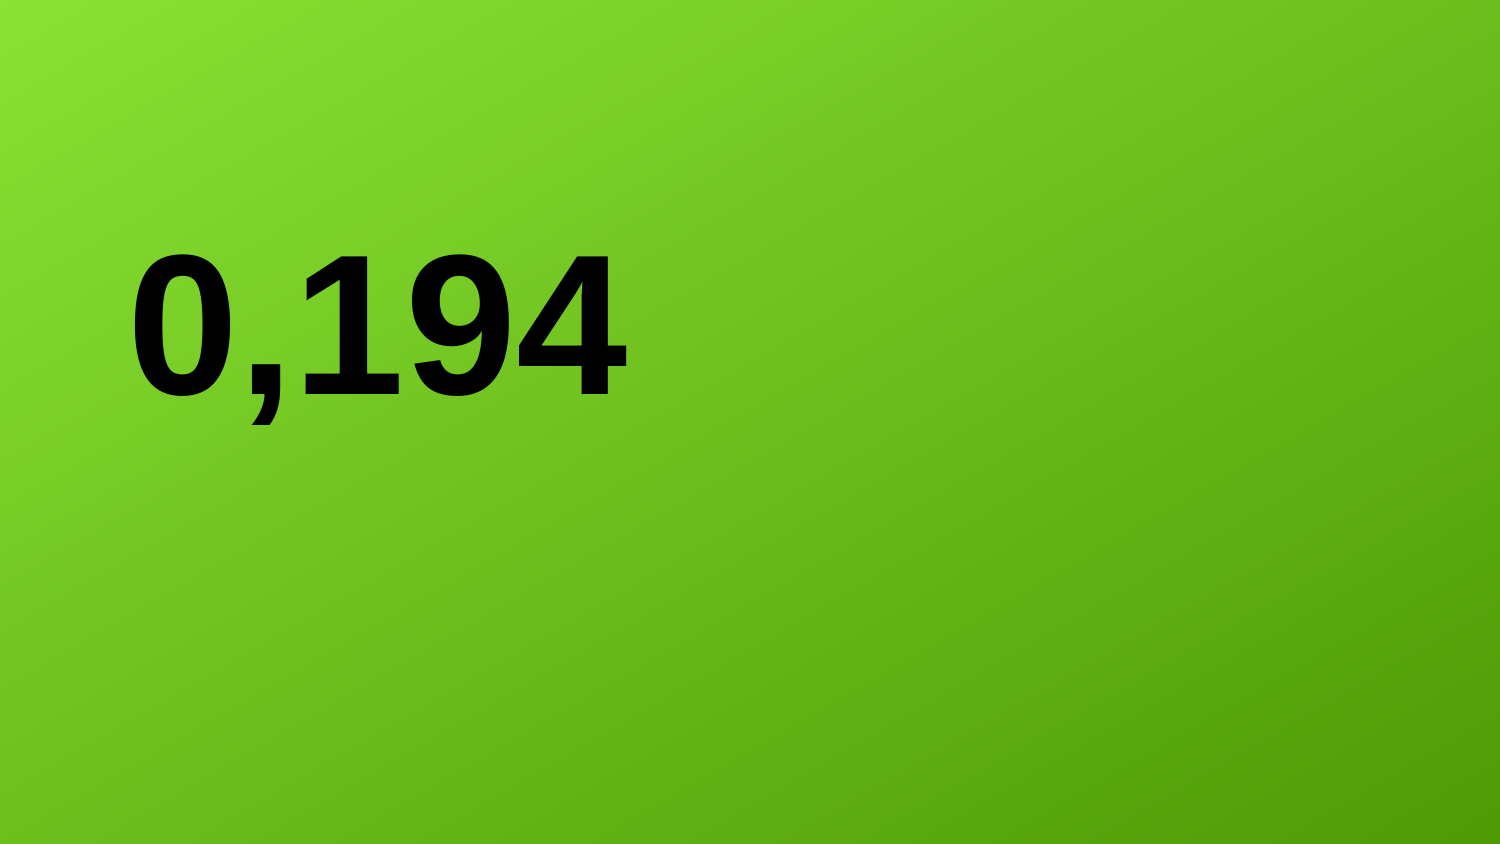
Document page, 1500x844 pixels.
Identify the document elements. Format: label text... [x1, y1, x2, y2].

text_box 0,194 [162, 276, 202, 374]
text_box 0,194 [112, 259, 1388, 450]
text_box 0,194 [440, 276, 480, 326]
text_box 0,194 [541, 283, 582, 346]
